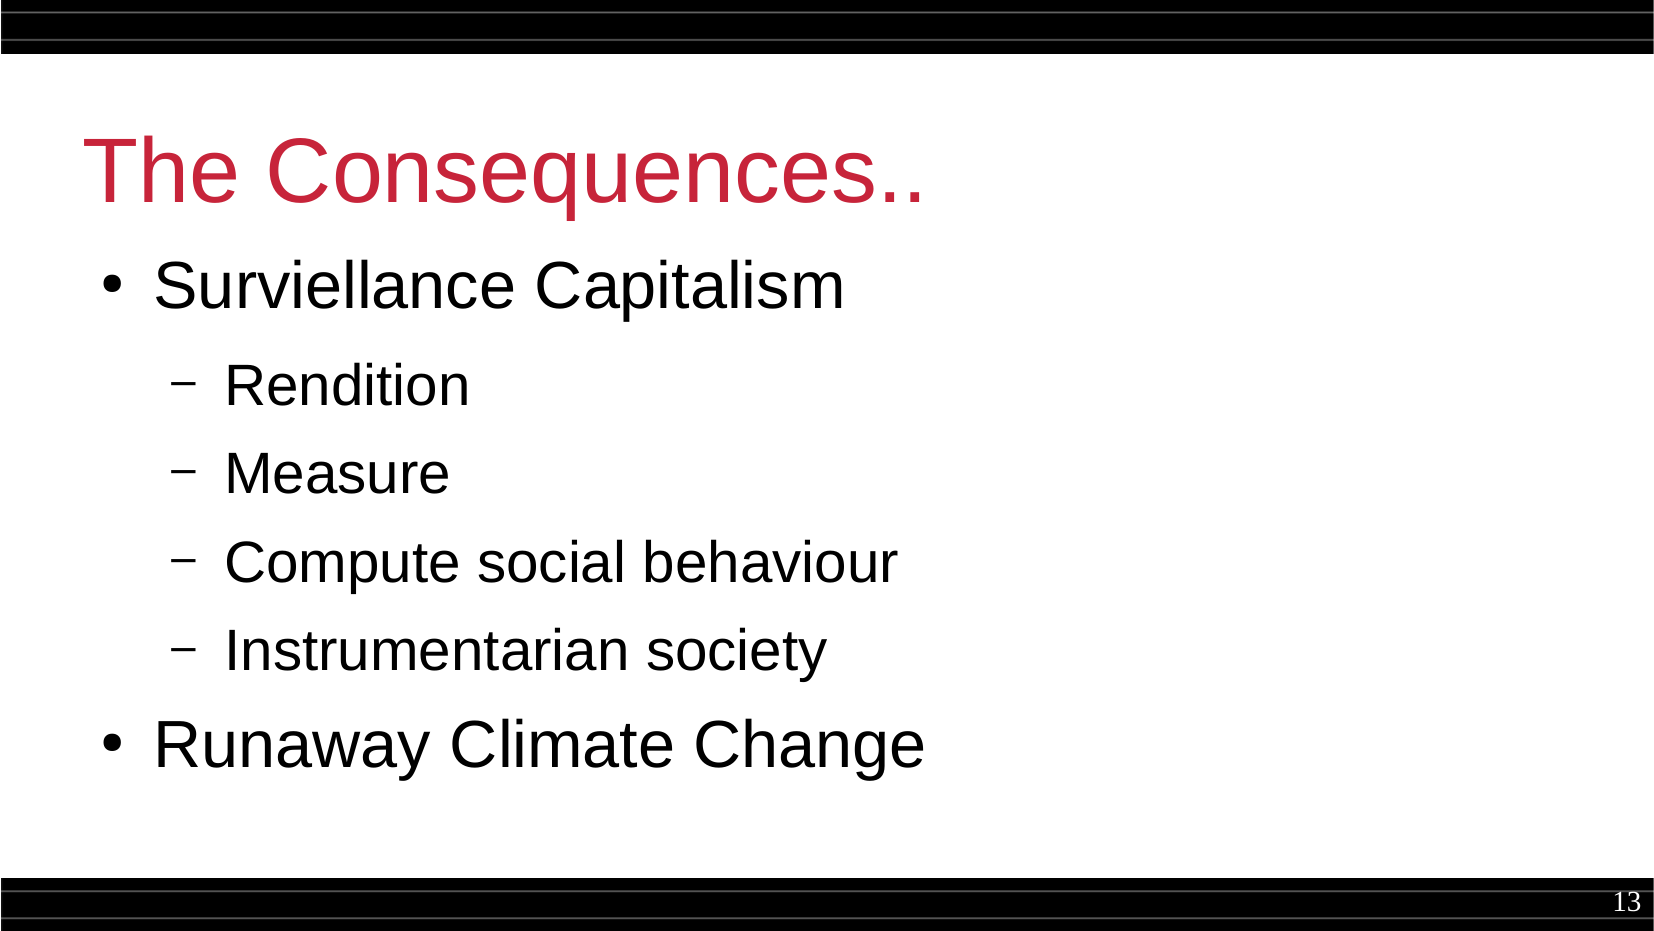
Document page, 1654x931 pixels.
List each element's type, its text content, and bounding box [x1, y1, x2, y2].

title The Consequences.. [82, 92, 1571, 248]
picture [1, 878, 1654, 931]
list Surviellance Capitalism Rendition Measure Compute social behaviour Instrumentarian society Runaway Climate Change [82, 248, 1571, 827]
picture [1, 0, 1654, 54]
